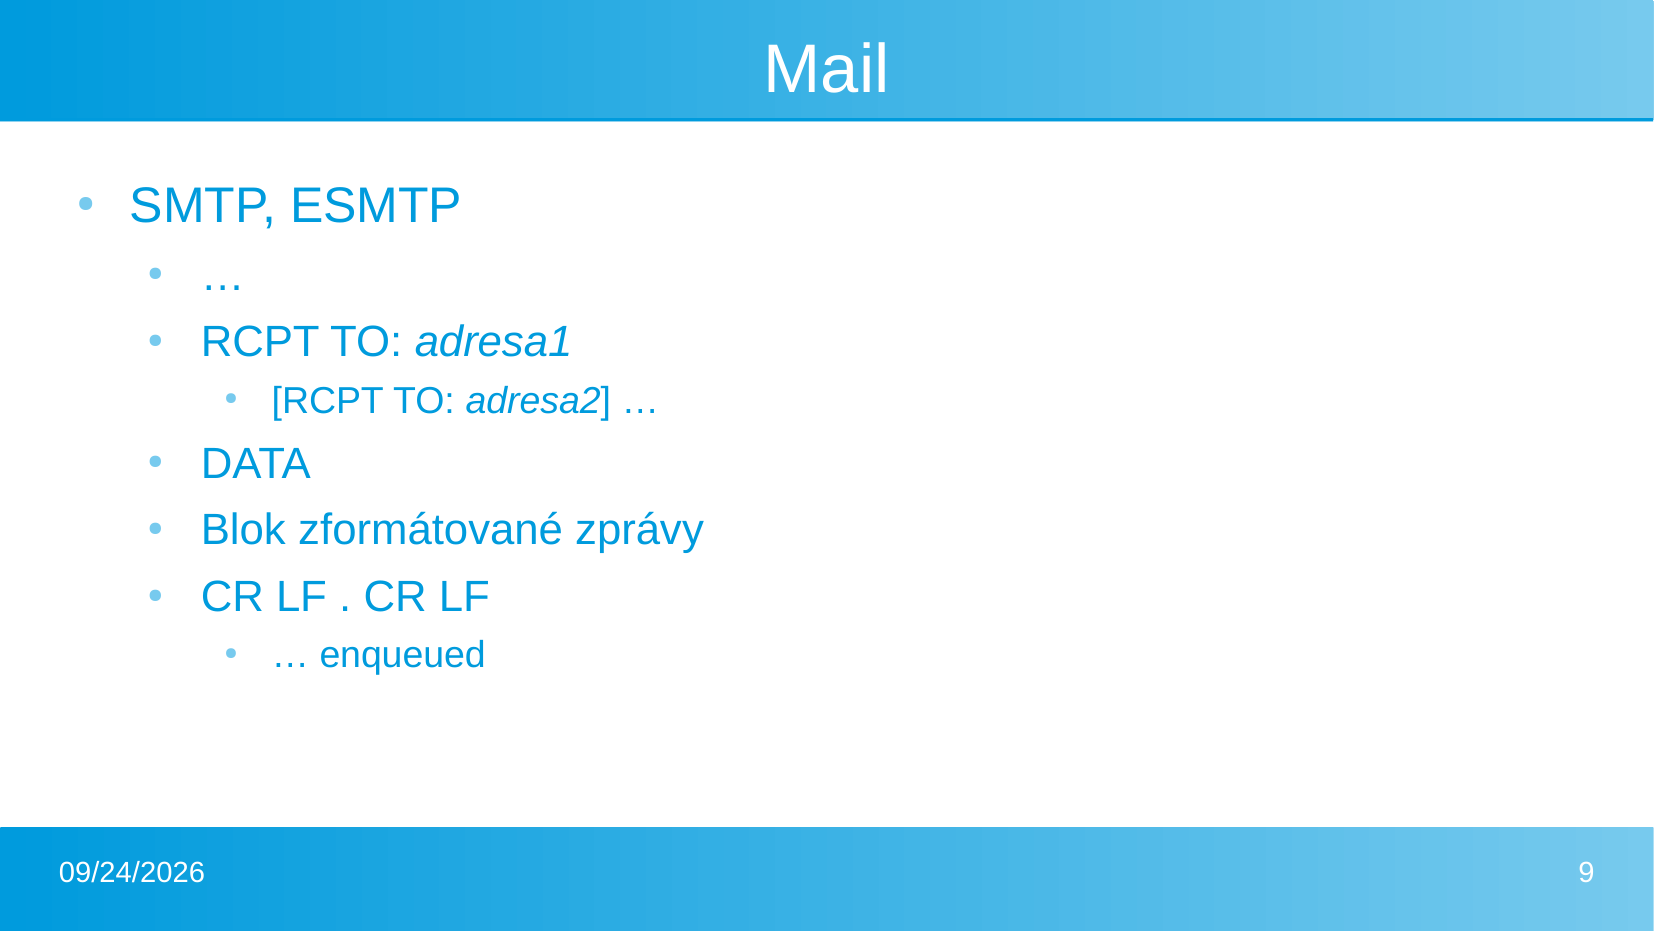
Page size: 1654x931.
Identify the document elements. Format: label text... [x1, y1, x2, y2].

title Mail [59, 29, 1595, 108]
list SMTP, ESMTP … RCPT TO: adresa1 [RCPT TO: adresa2] … DATA Blok zformátované zprávy CR LF . CR LF … enqueued [59, 177, 1595, 768]
